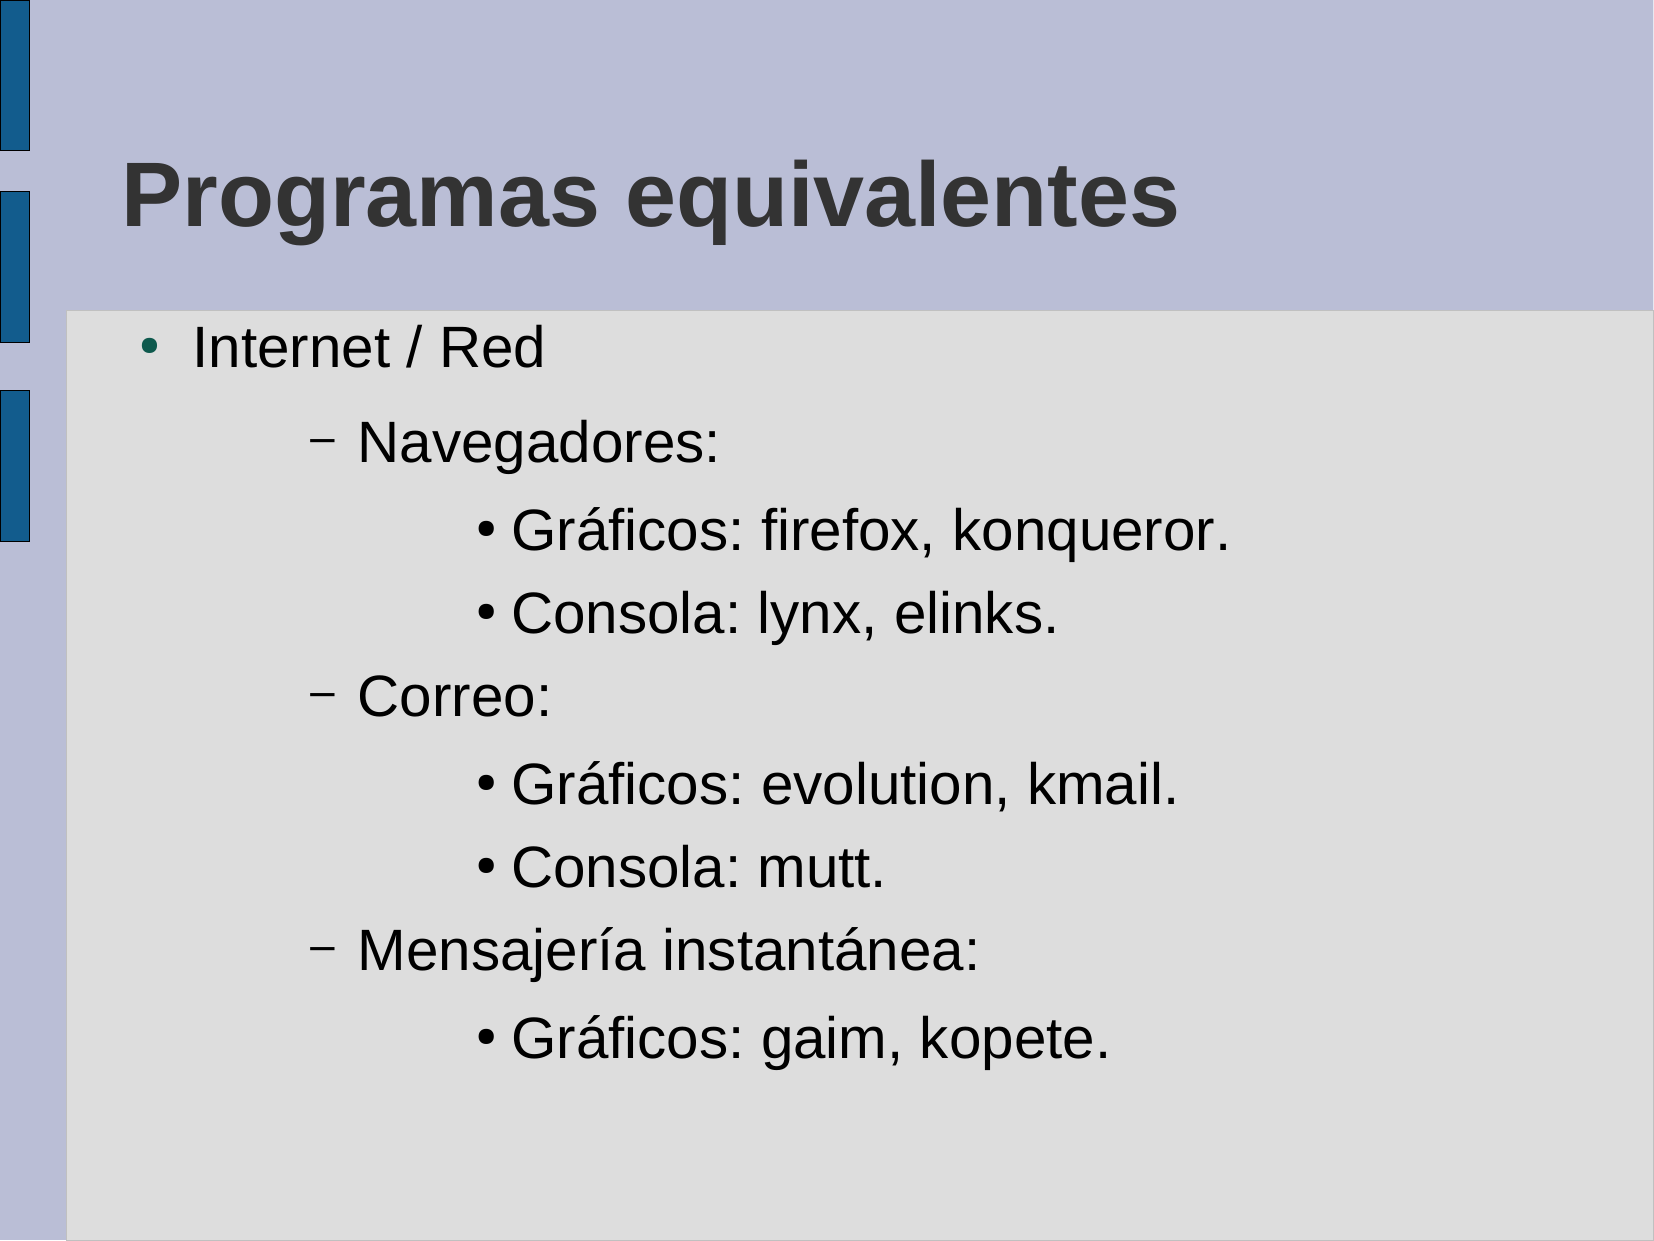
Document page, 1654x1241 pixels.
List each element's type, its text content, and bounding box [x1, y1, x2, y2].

list Internet / Red Navegadores: Gráficos: firefox, konqueror. Consola: lynx, elinks. Correo: Gráficos: evolution, kmail. Consola: mutt. Mensajería instantánea: Gráficos: gaim, kopete. [121, 314, 1534, 1082]
title Programas equivalentes [121, 98, 1534, 291]
